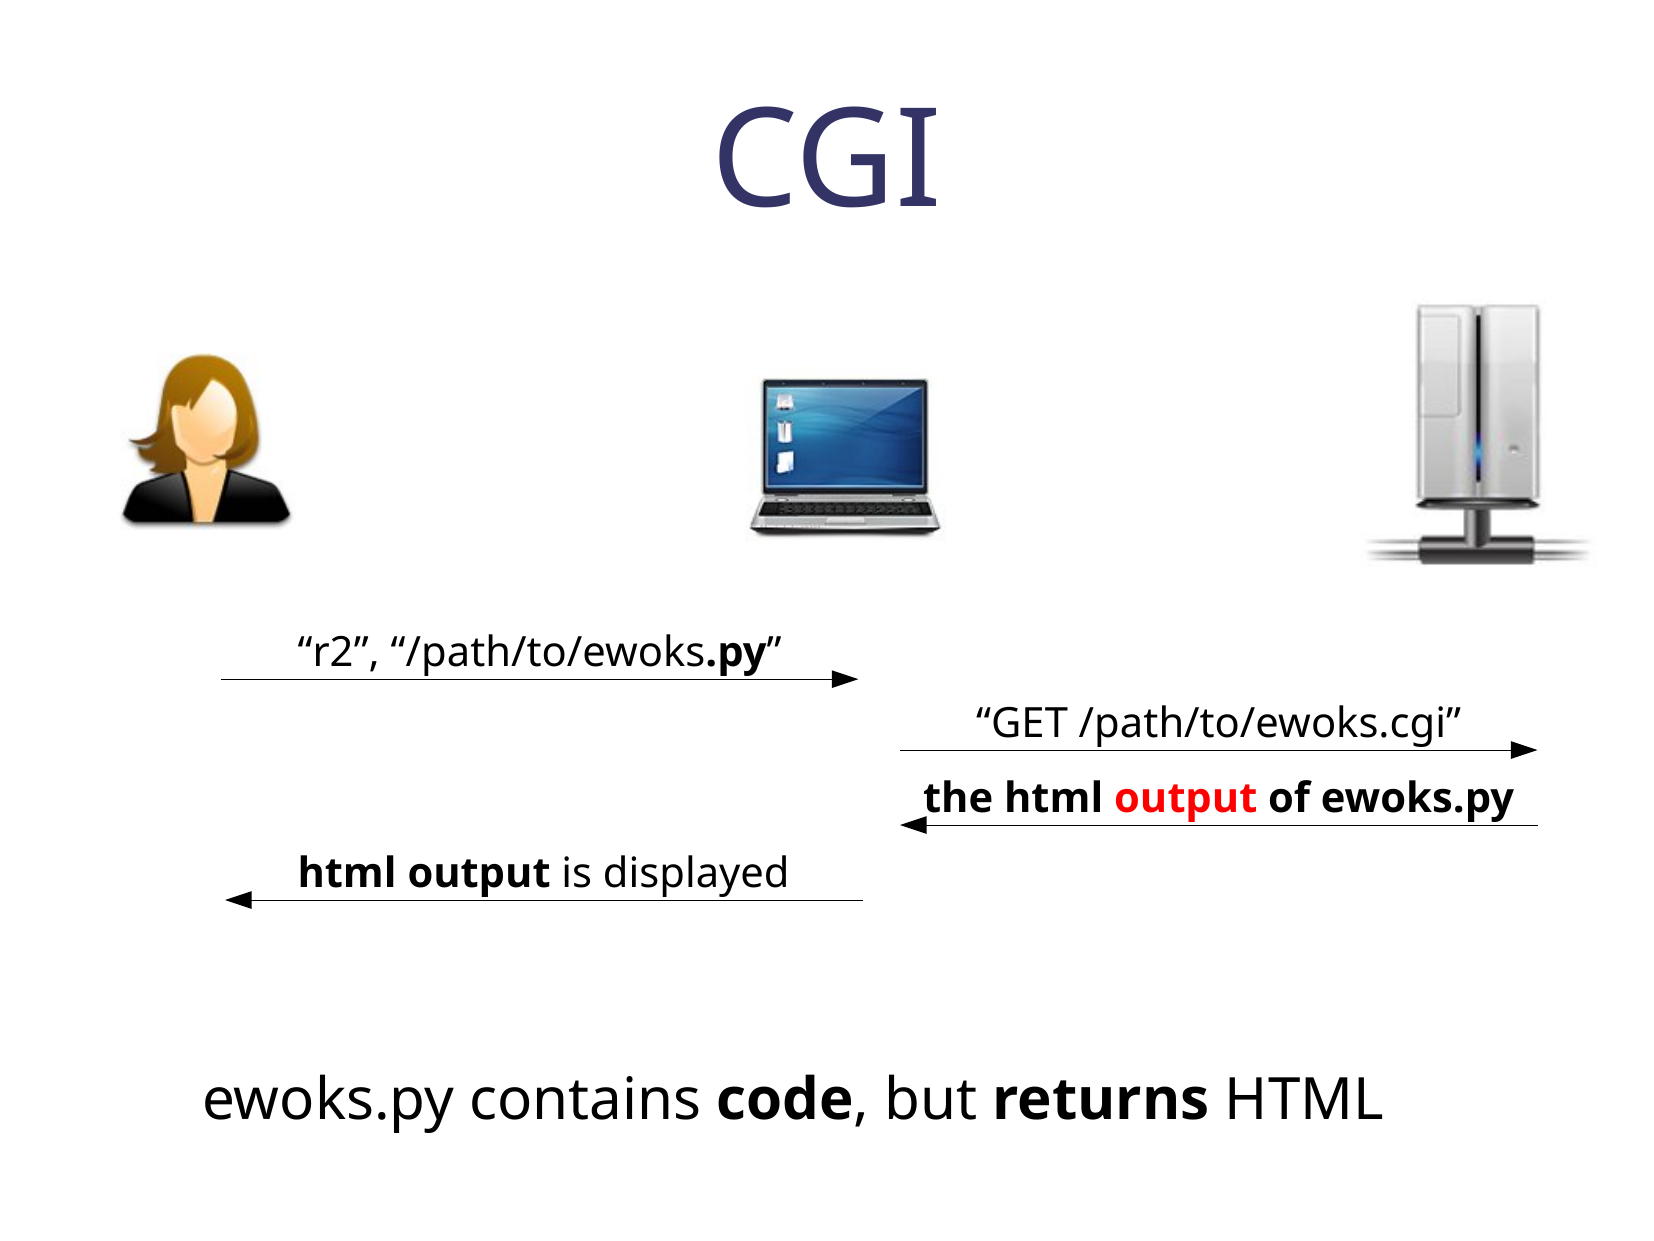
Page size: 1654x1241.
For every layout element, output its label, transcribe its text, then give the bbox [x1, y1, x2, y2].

text_box ewoks.py contains code, but returns HTML [187, 1050, 1511, 1136]
picture [108, 329, 309, 530]
picture [745, 366, 946, 567]
title CGI [82, 56, 1571, 250]
picture [1345, 299, 1613, 567]
